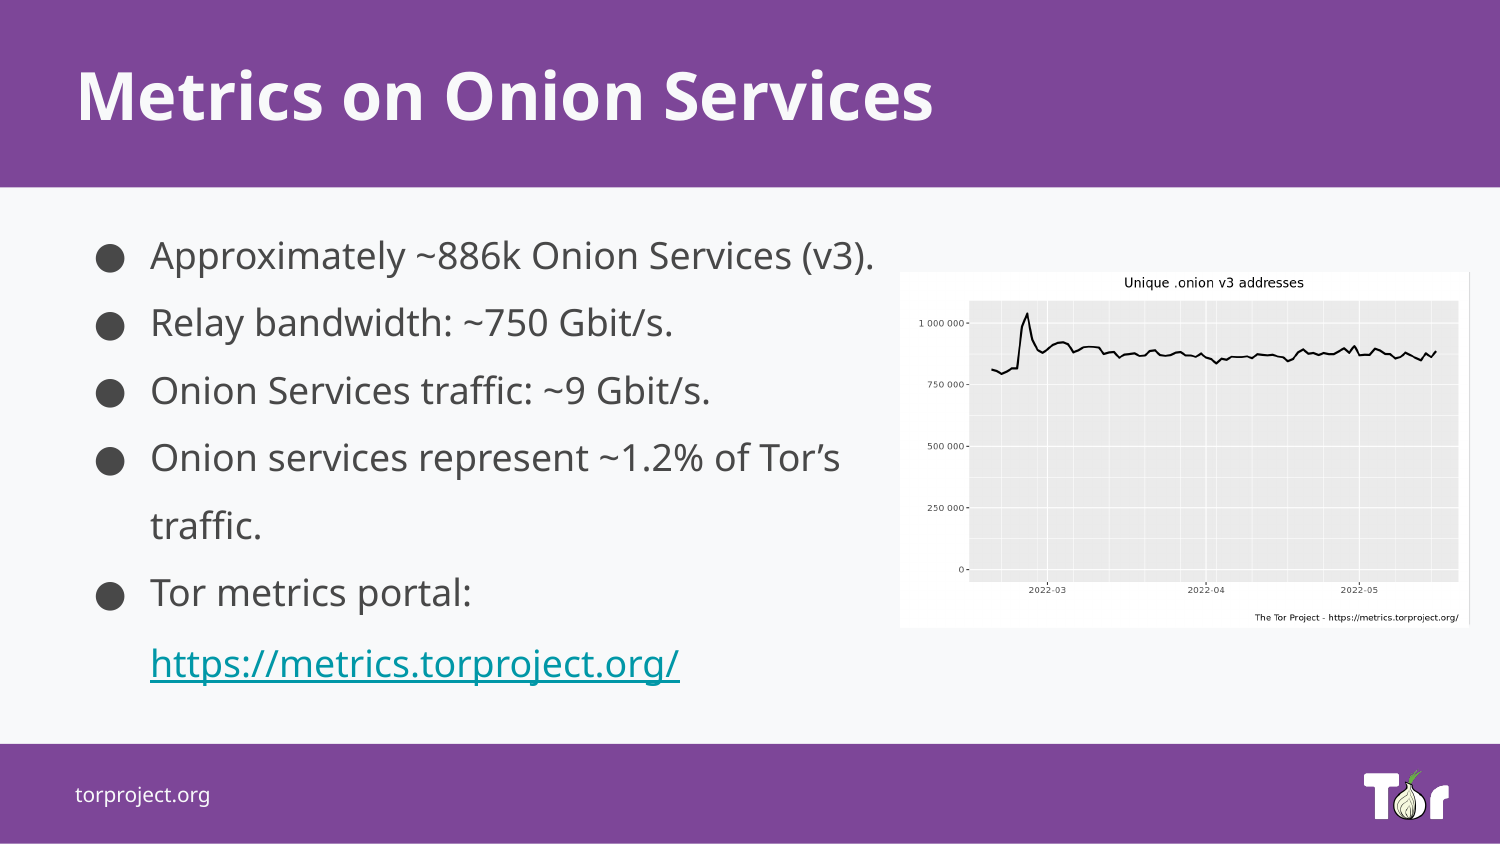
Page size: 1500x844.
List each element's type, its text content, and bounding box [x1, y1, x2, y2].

picture [900, 272, 1469, 628]
title Metrics on Onion Services [75, 46, 1436, 141]
list Approximately ~886k Onion Services (v3). Relay bandwidth: ~750 Gbit/s. Onion Services traffic: ~9 Gbit/s. Onion services represent ~1.2% of Tor’s traffic. Tor metrics portal: https://metrics.torproject.org/ [75, 187, 888, 713]
picture [1364, 768, 1449, 820]
